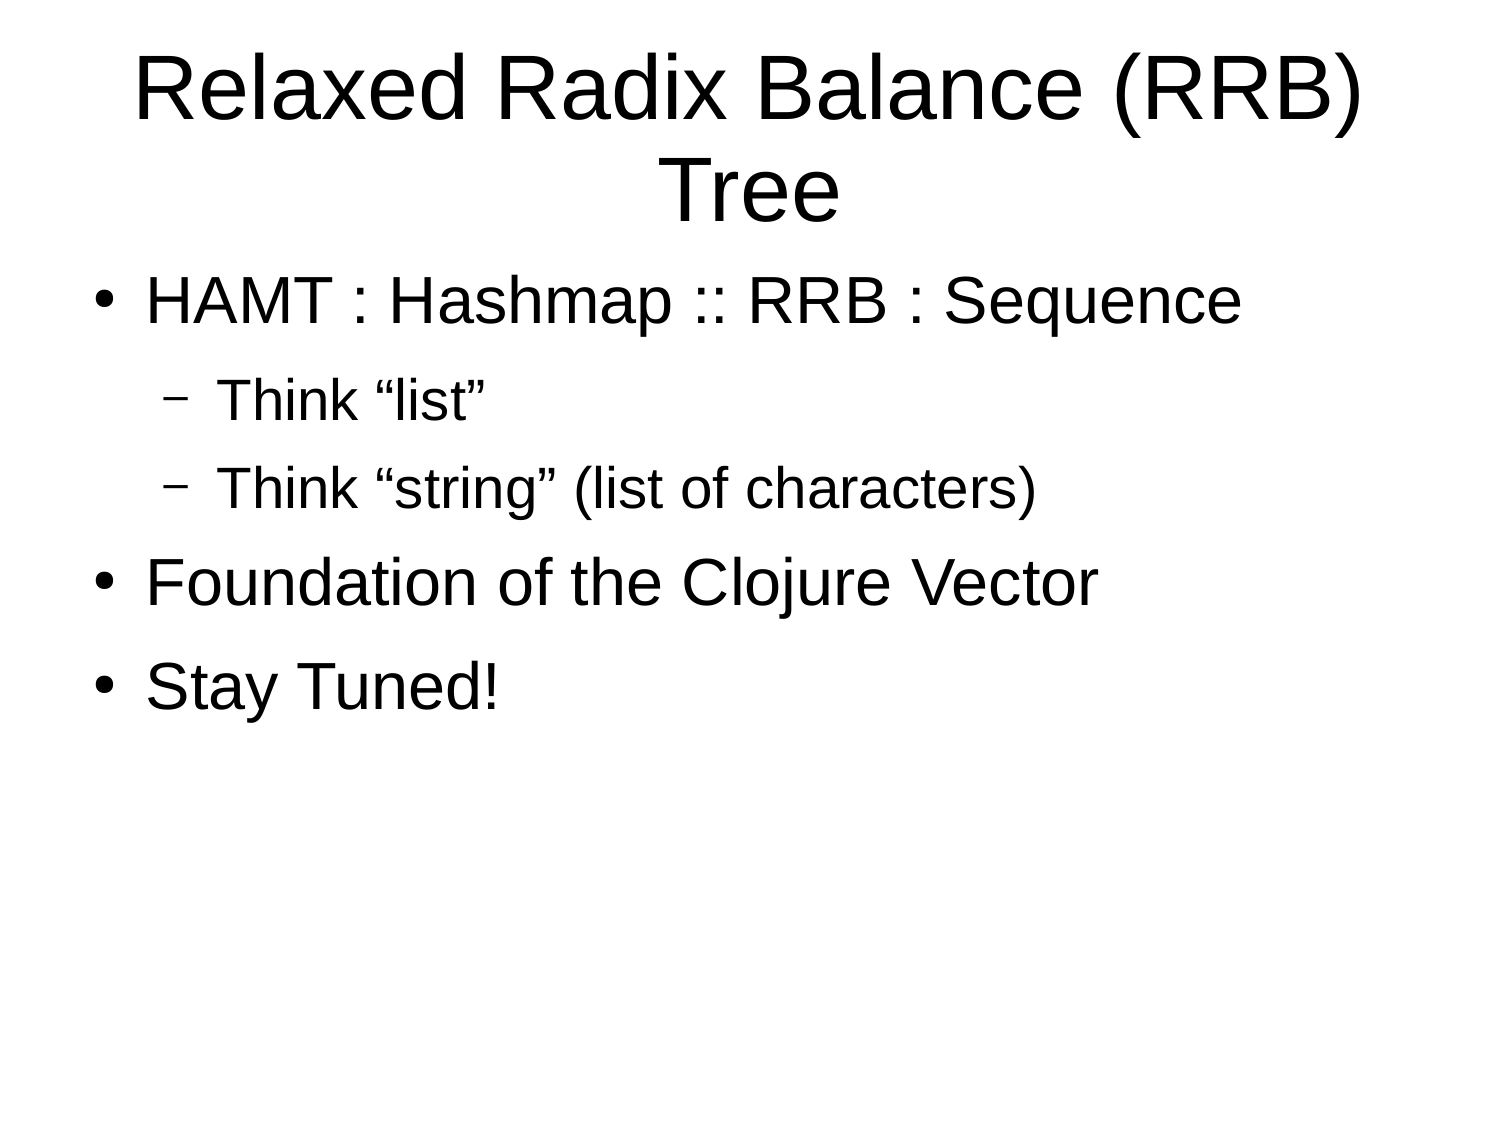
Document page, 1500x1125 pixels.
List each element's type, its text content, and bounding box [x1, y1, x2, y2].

title Relaxed Radix Balance (RRB) Tree [75, 36, 1425, 242]
list HAMT : Hashmap :: RRB : Sequence Think “list” Think “string” (list of characters) Foundation of the Clojure Vector Stay Tuned! [75, 263, 1425, 916]
